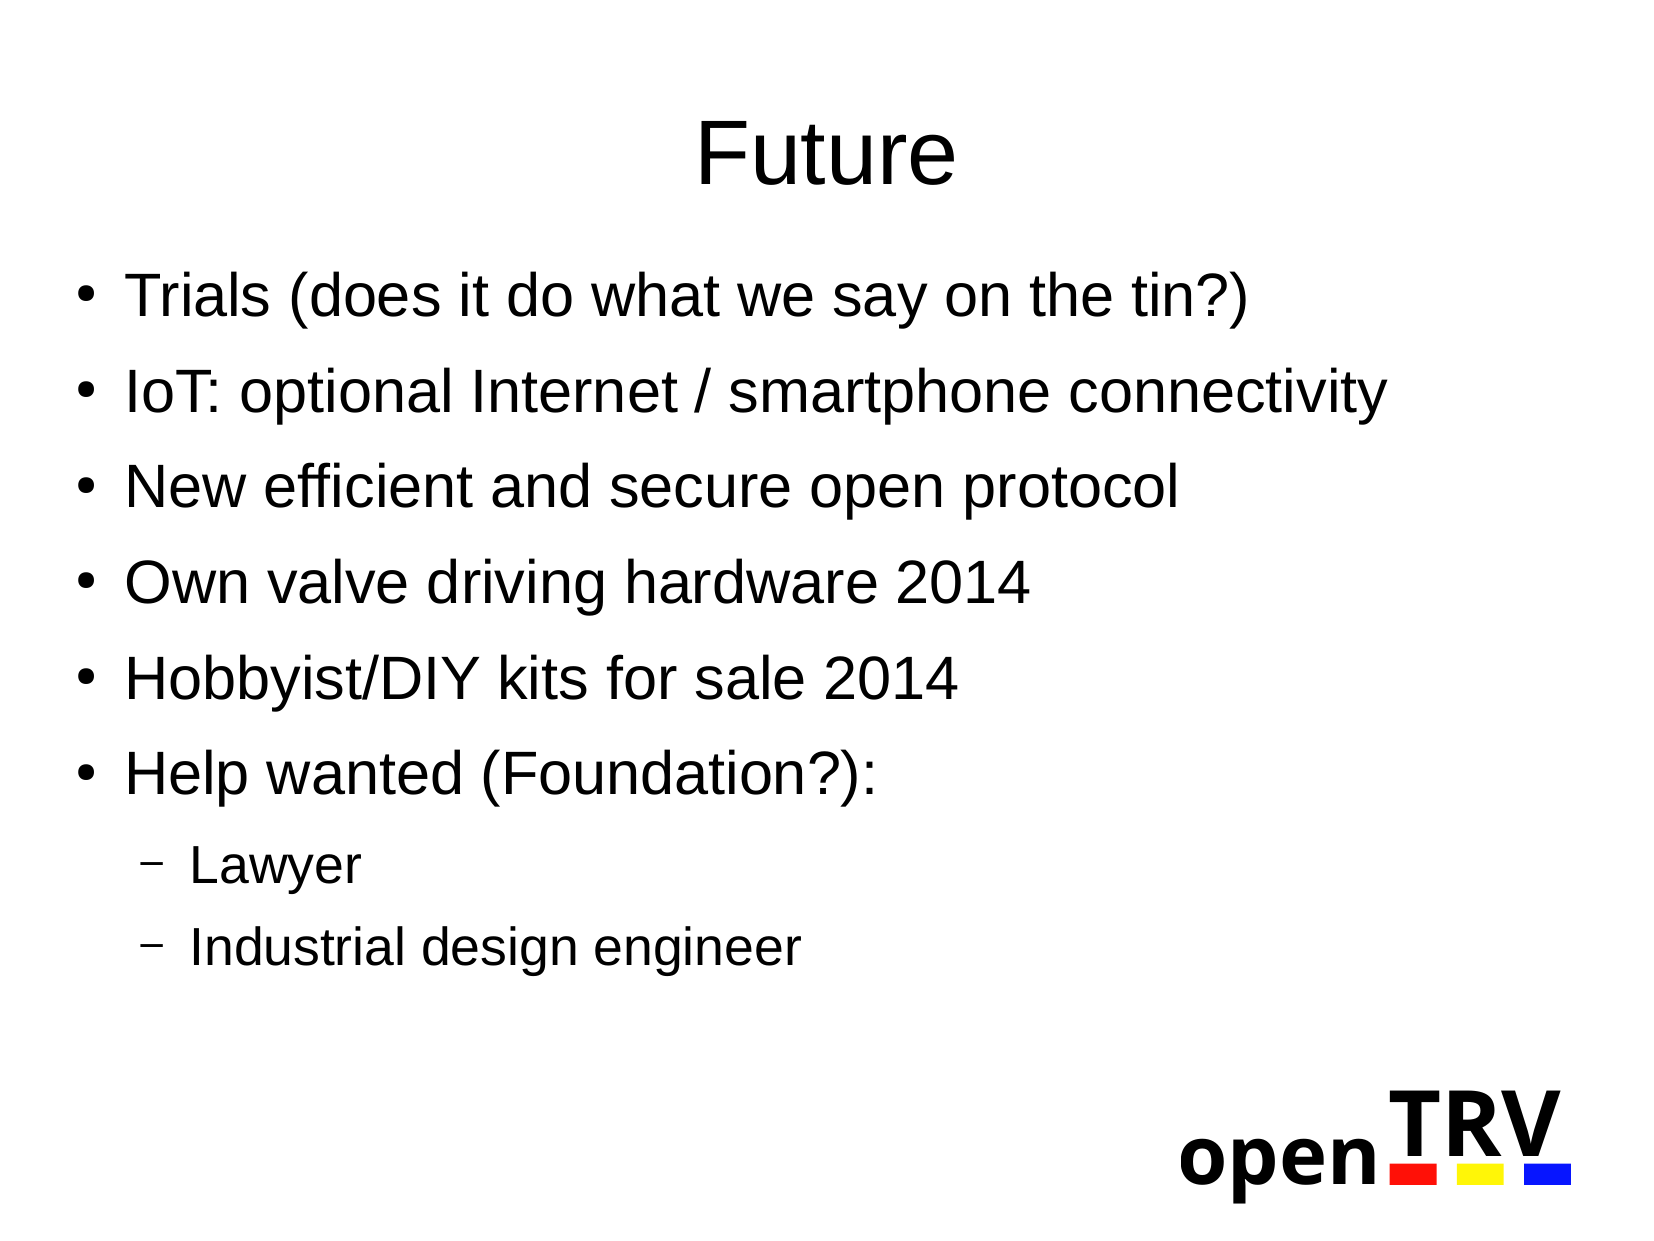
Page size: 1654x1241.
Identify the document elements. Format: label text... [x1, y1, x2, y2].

title Future [82, 49, 1571, 257]
list Trials (does it do what we say on the tin?) IoT: optional Internet / smartphone connectivity New efficient and secure open protocol Own valve driving hardware 2014 Hobbyist/DIY kits for sale 2014 Help wanted (Foundation?): Lawyer Industrial design engineer [59, 261, 1548, 981]
